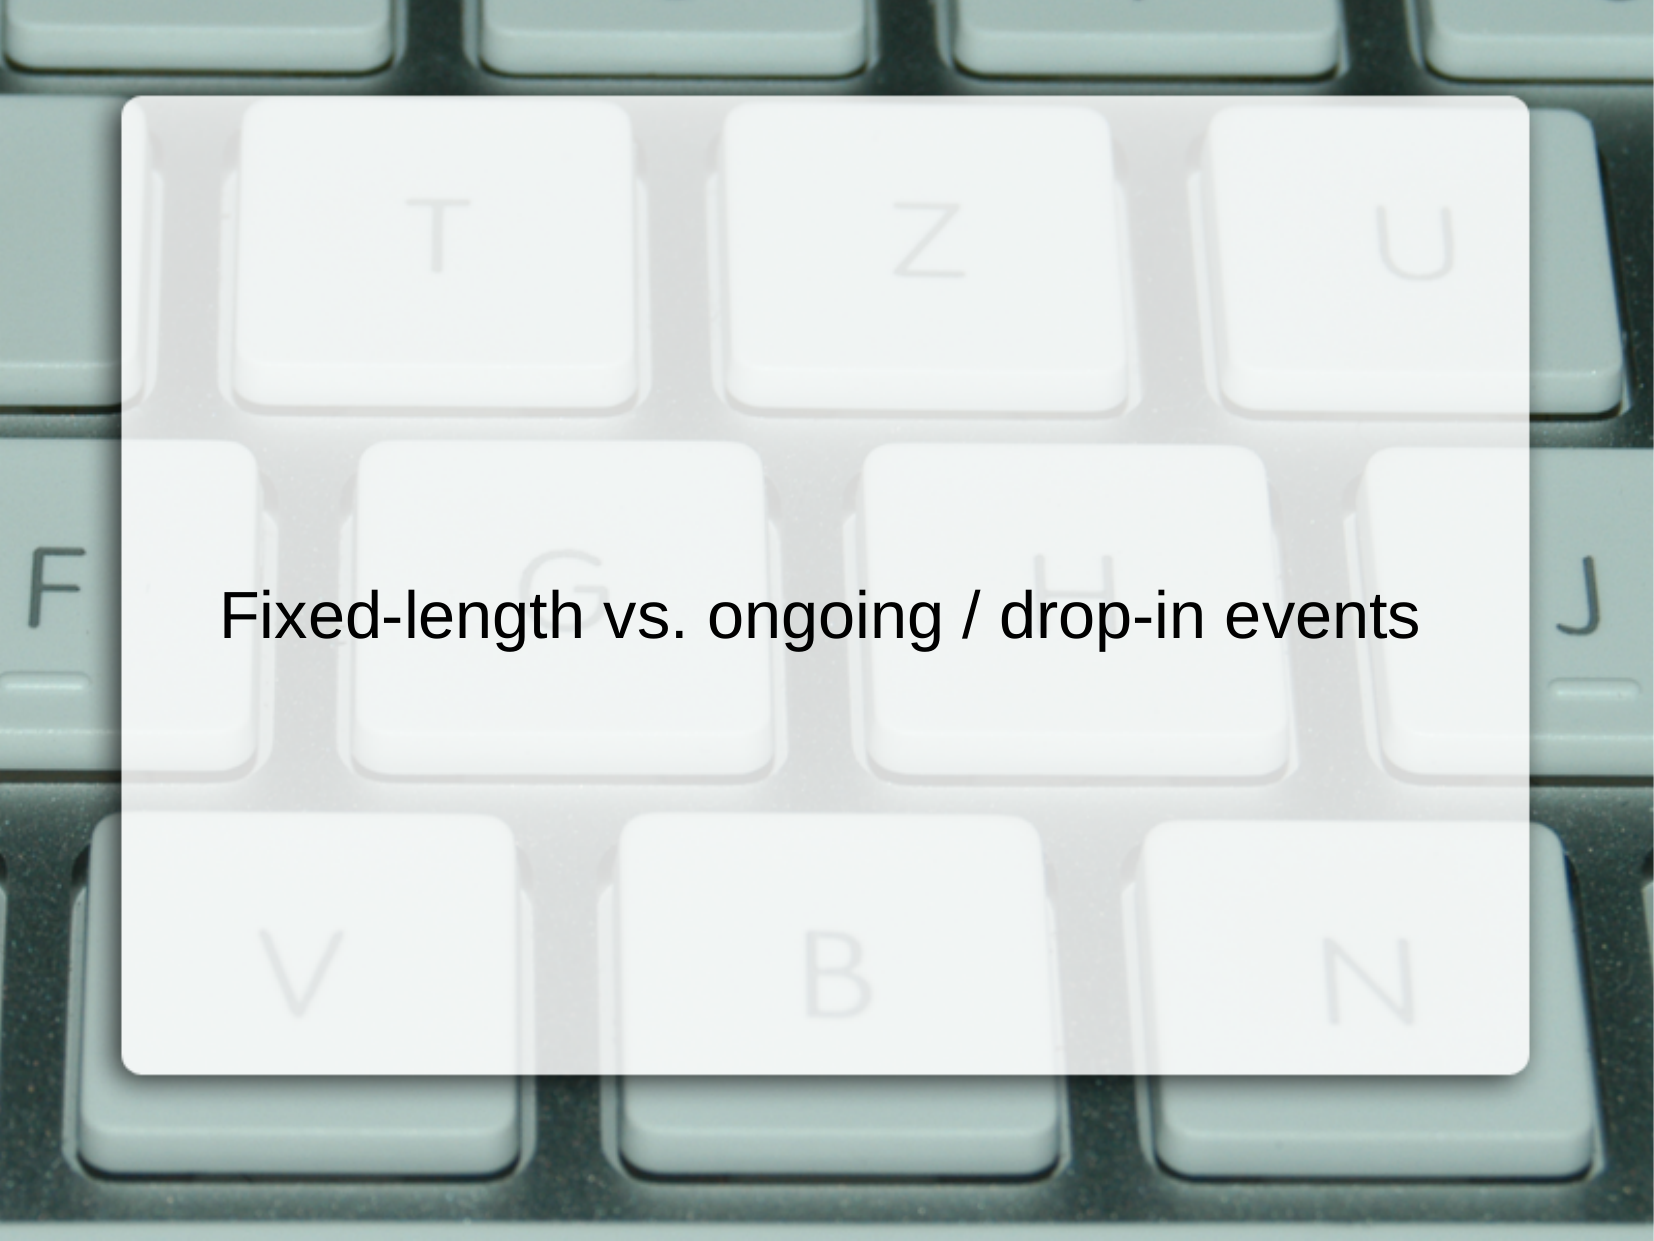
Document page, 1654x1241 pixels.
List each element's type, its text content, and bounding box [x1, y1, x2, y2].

picture [0, 0, 1654, 1241]
subtitle Fixed-length vs. ongoing / drop-in events [135, 95, 1506, 1136]
